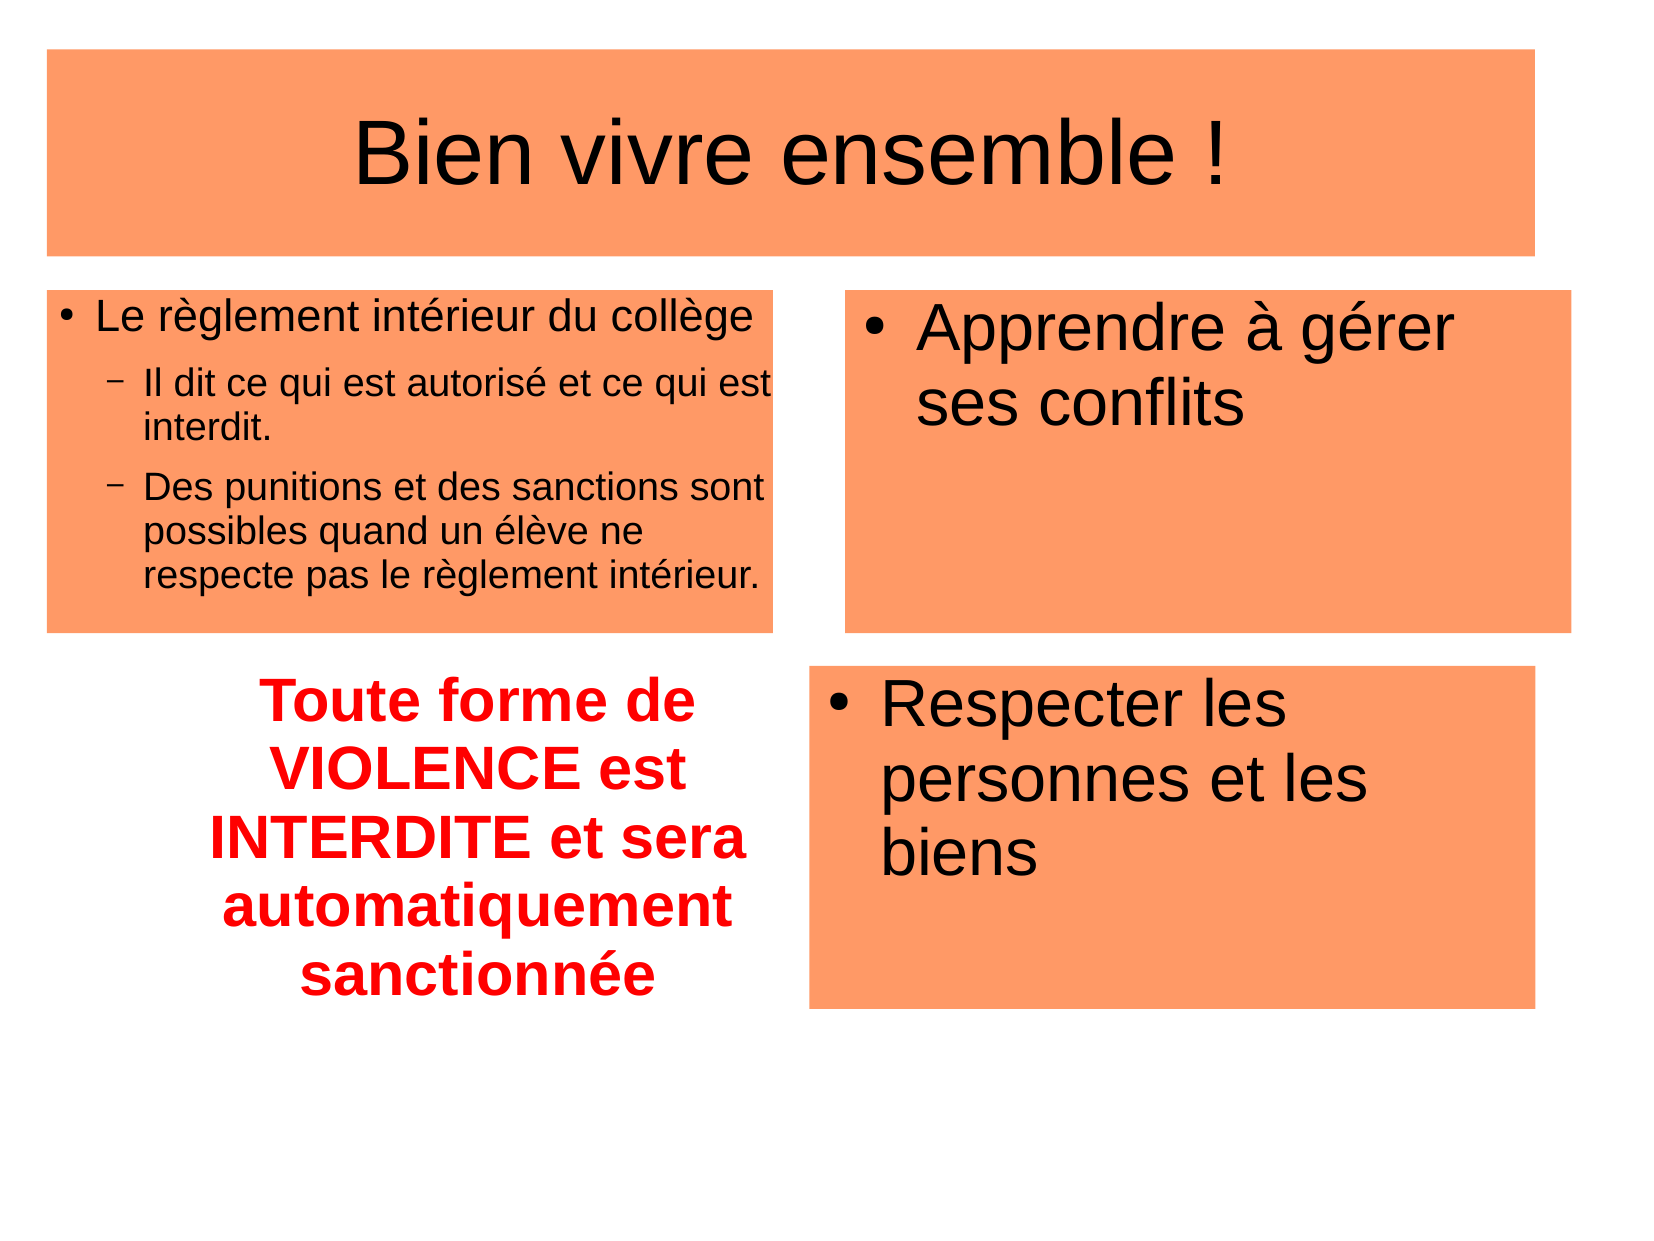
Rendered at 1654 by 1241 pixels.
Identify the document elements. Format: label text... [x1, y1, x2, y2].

list Toute forme de VIOLENCE est INTERDITE et sera automatiquement sanctionnée [82, 665, 809, 1009]
list Apprendre à gérer ses conflits [845, 290, 1572, 634]
title Bien vivre ensemble ! [46, 49, 1535, 257]
list Le règlement intérieur du collège Il dit ce qui est autorisé et ce qui est interdit. Des punitions et des sanctions sont possibles quand un élève ne respecte pas le règlement intérieur. [46, 290, 773, 634]
list Respecter les personnes et les biens [809, 665, 1536, 1009]
